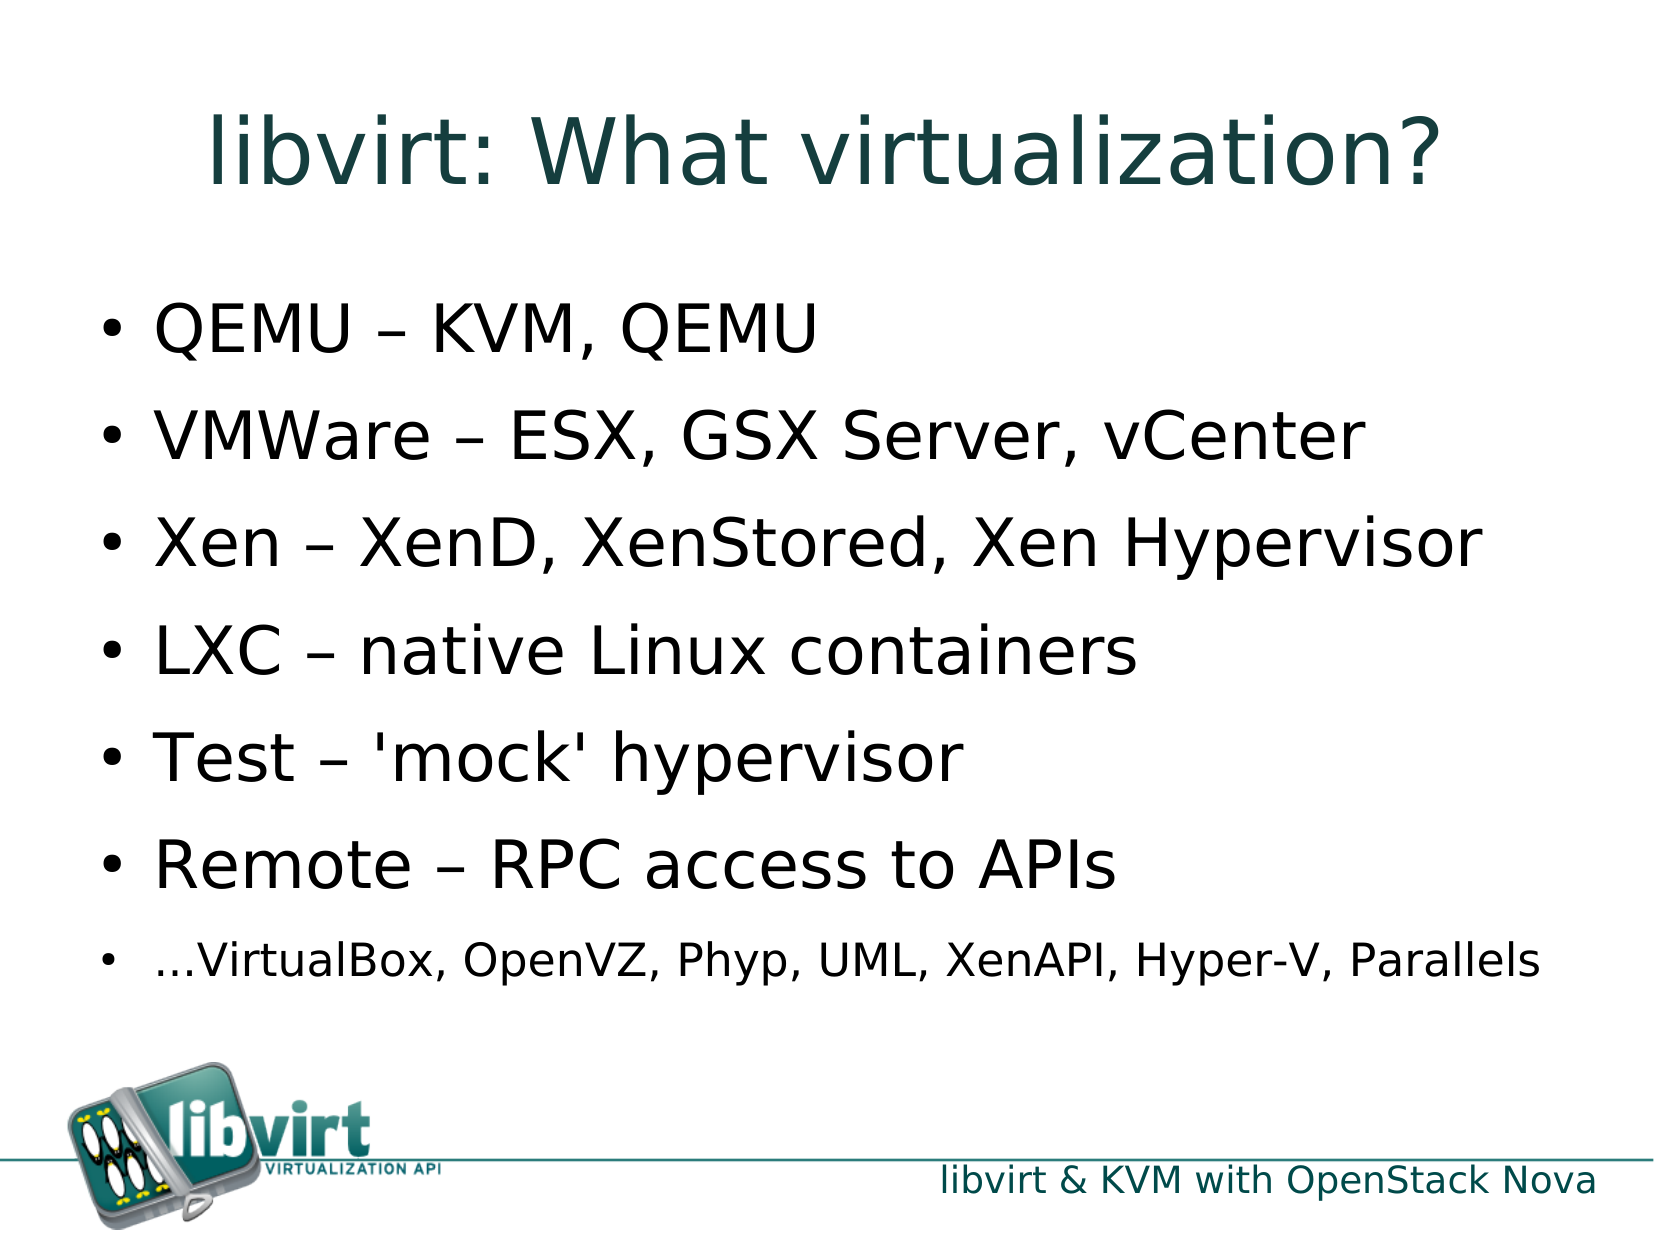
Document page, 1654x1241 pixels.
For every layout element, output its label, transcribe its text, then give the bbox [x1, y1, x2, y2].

text_box libvirt & KVM with OpenStack Nova [924, 1151, 1614, 1211]
title libvirt: What virtualization? [82, 49, 1571, 257]
picture [0, 1062, 1654, 1230]
list QEMU – KVM, QEMU VMWare – ESX, GSX Server, vCenter Xen – XenD, XenStored, Xen Hypervisor LXC – native Linux containers Test – 'mock' hypervisor Remote – RPC access to APIs ...VirtualBox, OpenVZ, Phyp, UML, XenAPI, Hyper-V, Parallels [82, 290, 1571, 1062]
